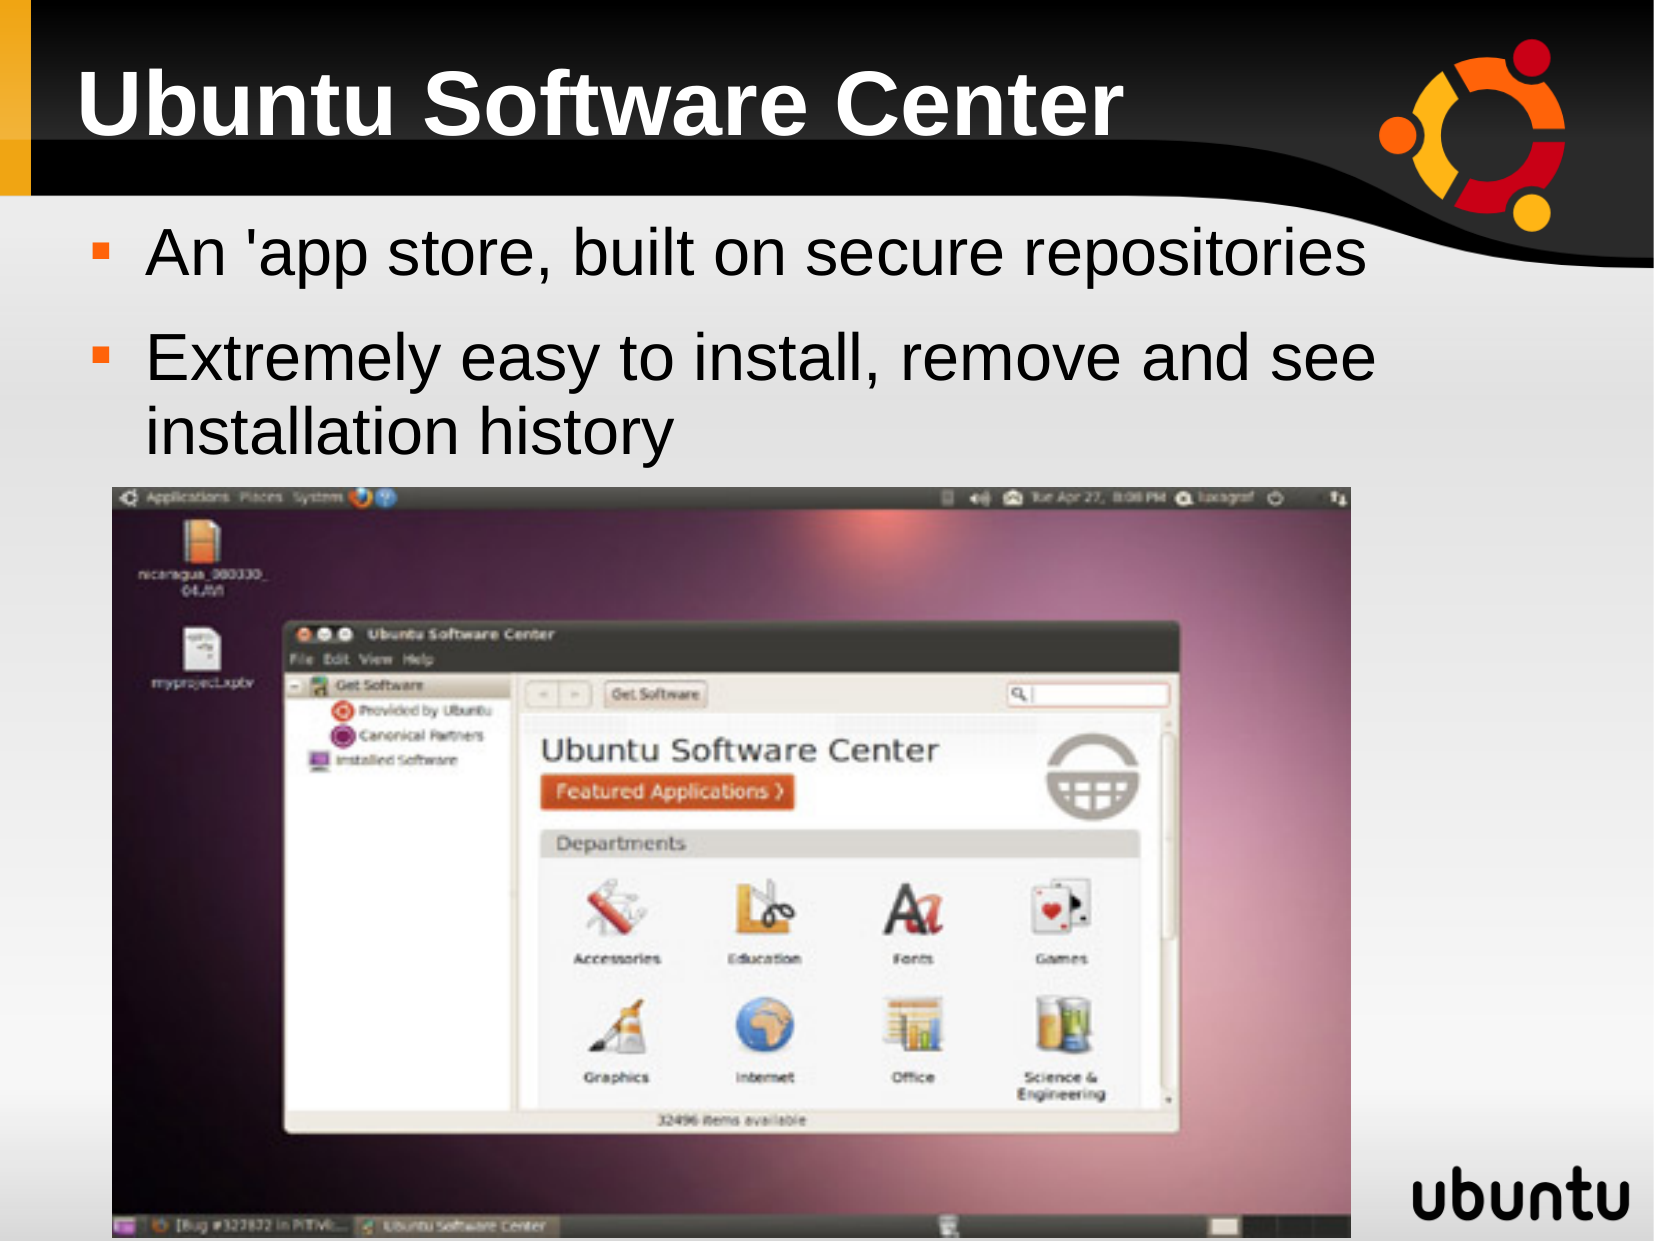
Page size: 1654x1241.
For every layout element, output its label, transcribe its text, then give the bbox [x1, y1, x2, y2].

list An 'app store, built on secure repositories Extremely easy to install, remove and see installation history [75, 215, 1576, 788]
picture [0, 0, 1654, 1241]
title Ubuntu Software Center [76, 7, 1565, 200]
